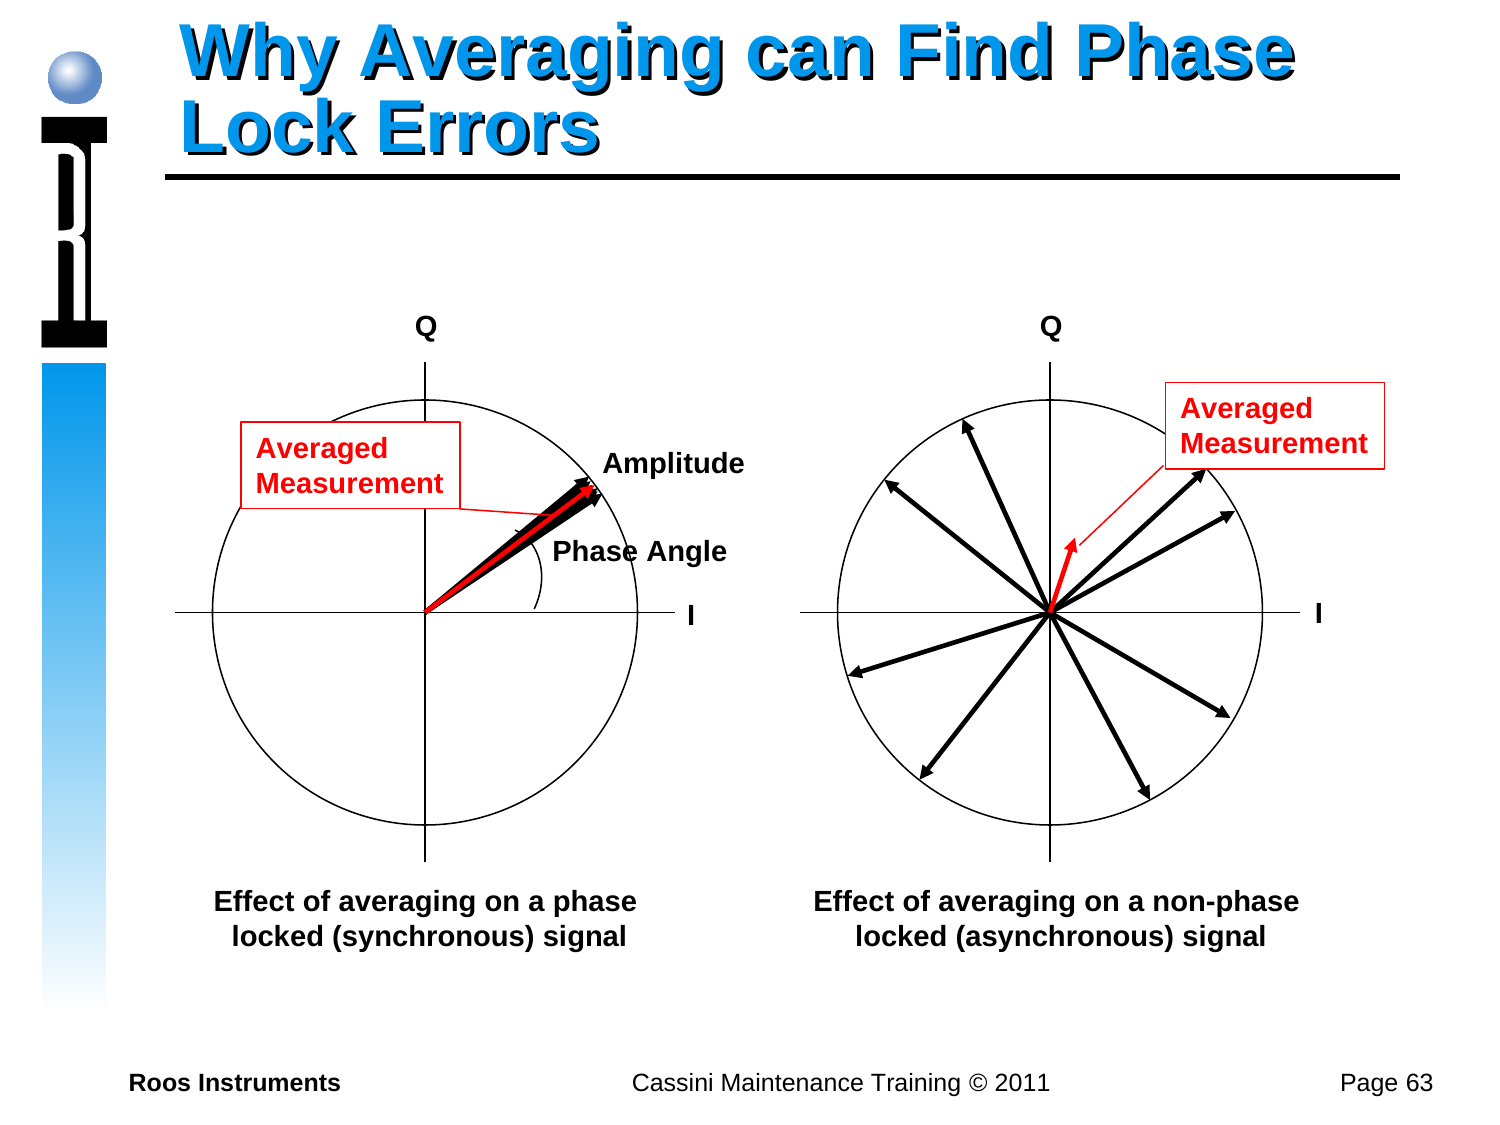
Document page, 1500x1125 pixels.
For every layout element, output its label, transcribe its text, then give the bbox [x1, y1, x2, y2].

text_box Q [1025, 299, 1078, 351]
text_box Amplitude [587, 437, 760, 488]
text_box Effect of averaging on a non-phase locked (asynchronous) signal [800, 875, 1323, 960]
text_box Phase Angle [537, 525, 743, 576]
text_box Averaged Measurement [240, 421, 461, 509]
text_box I [672, 589, 711, 640]
text_box I [1299, 587, 1339, 638]
title Why Averaging can Find Phase Lock Errors [165, 4, 1468, 180]
text_box Q [399, 299, 453, 351]
text_box Effect of averaging on a phase locked (synchronous) signal [200, 875, 660, 960]
text_box Averaged Measurement [1165, 382, 1385, 470]
